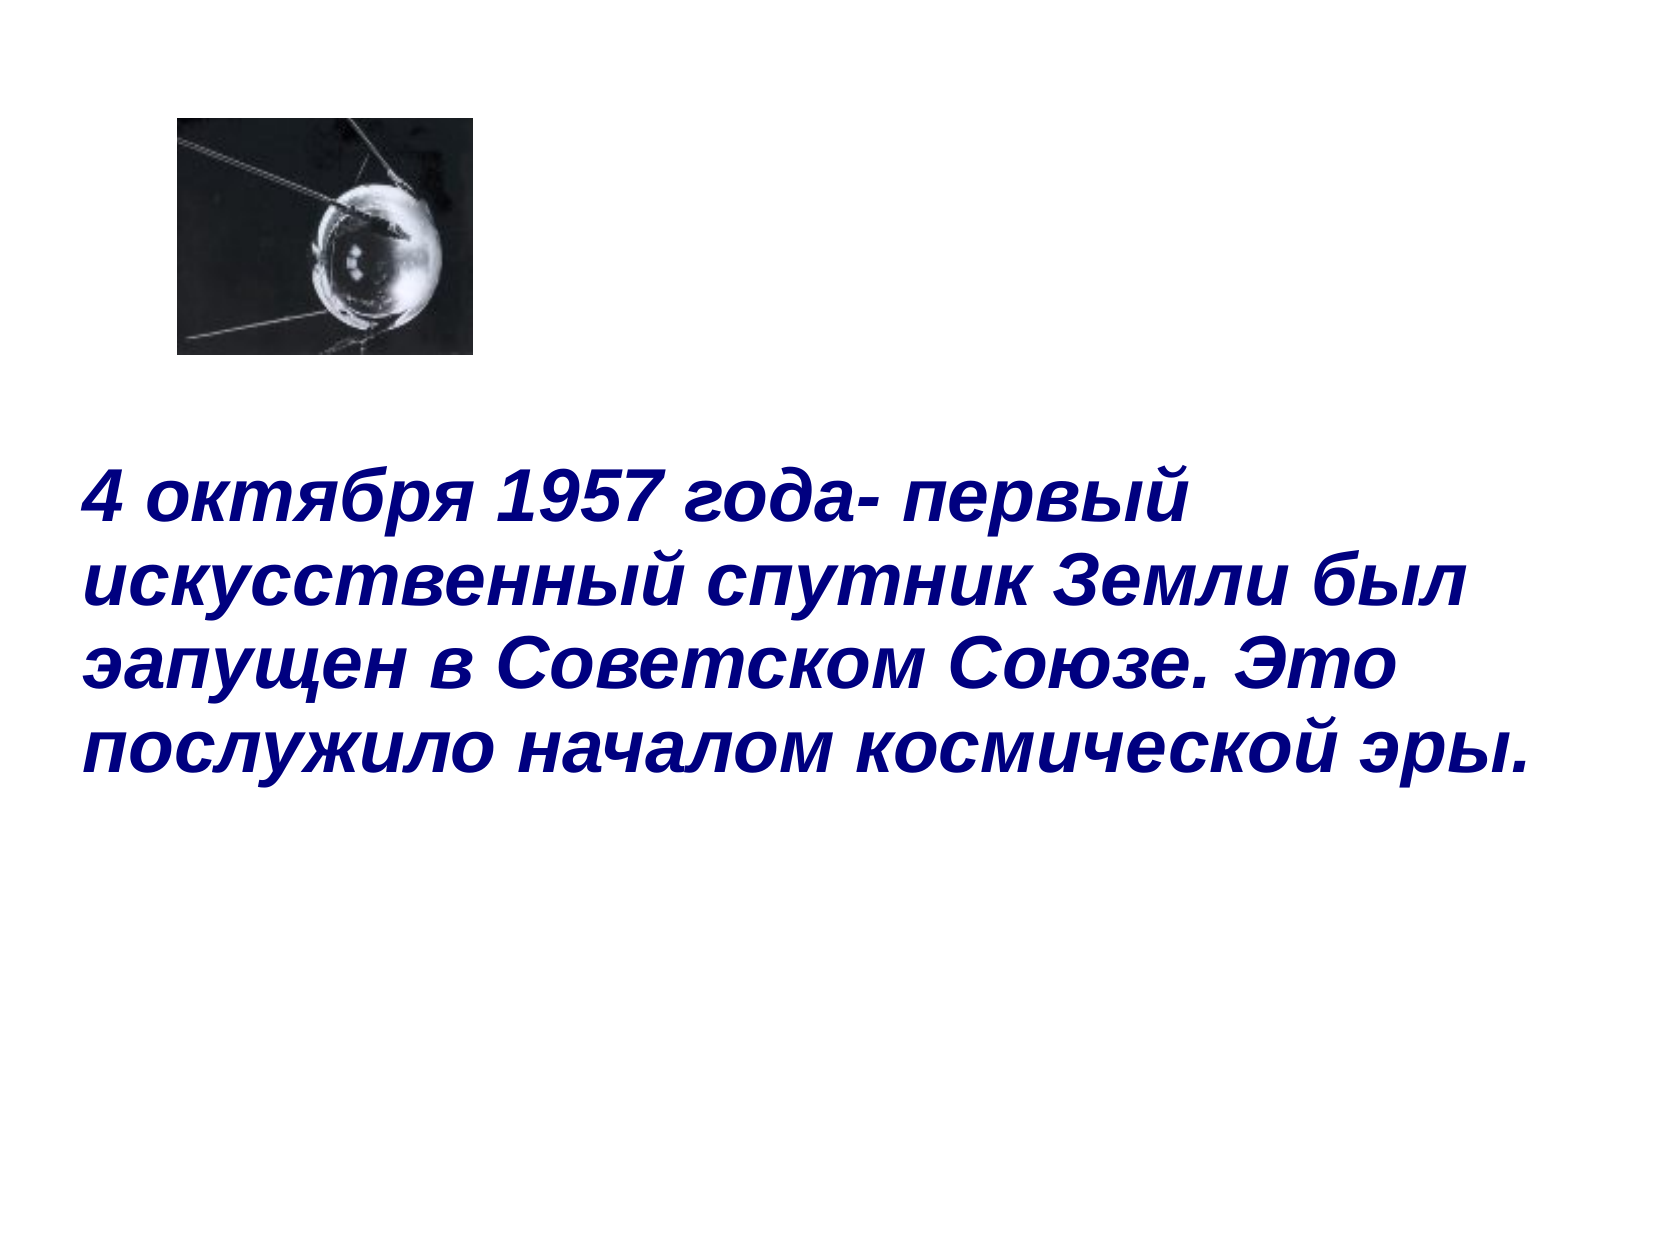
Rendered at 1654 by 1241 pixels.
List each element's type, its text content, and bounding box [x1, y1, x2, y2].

picture [177, 118, 473, 355]
subtitle 4 октября 1957 года- первый искусственный спутник Земли был эапущен в Советском Союзе. Это послужило началом космической эры. [82, 56, 1571, 1102]
